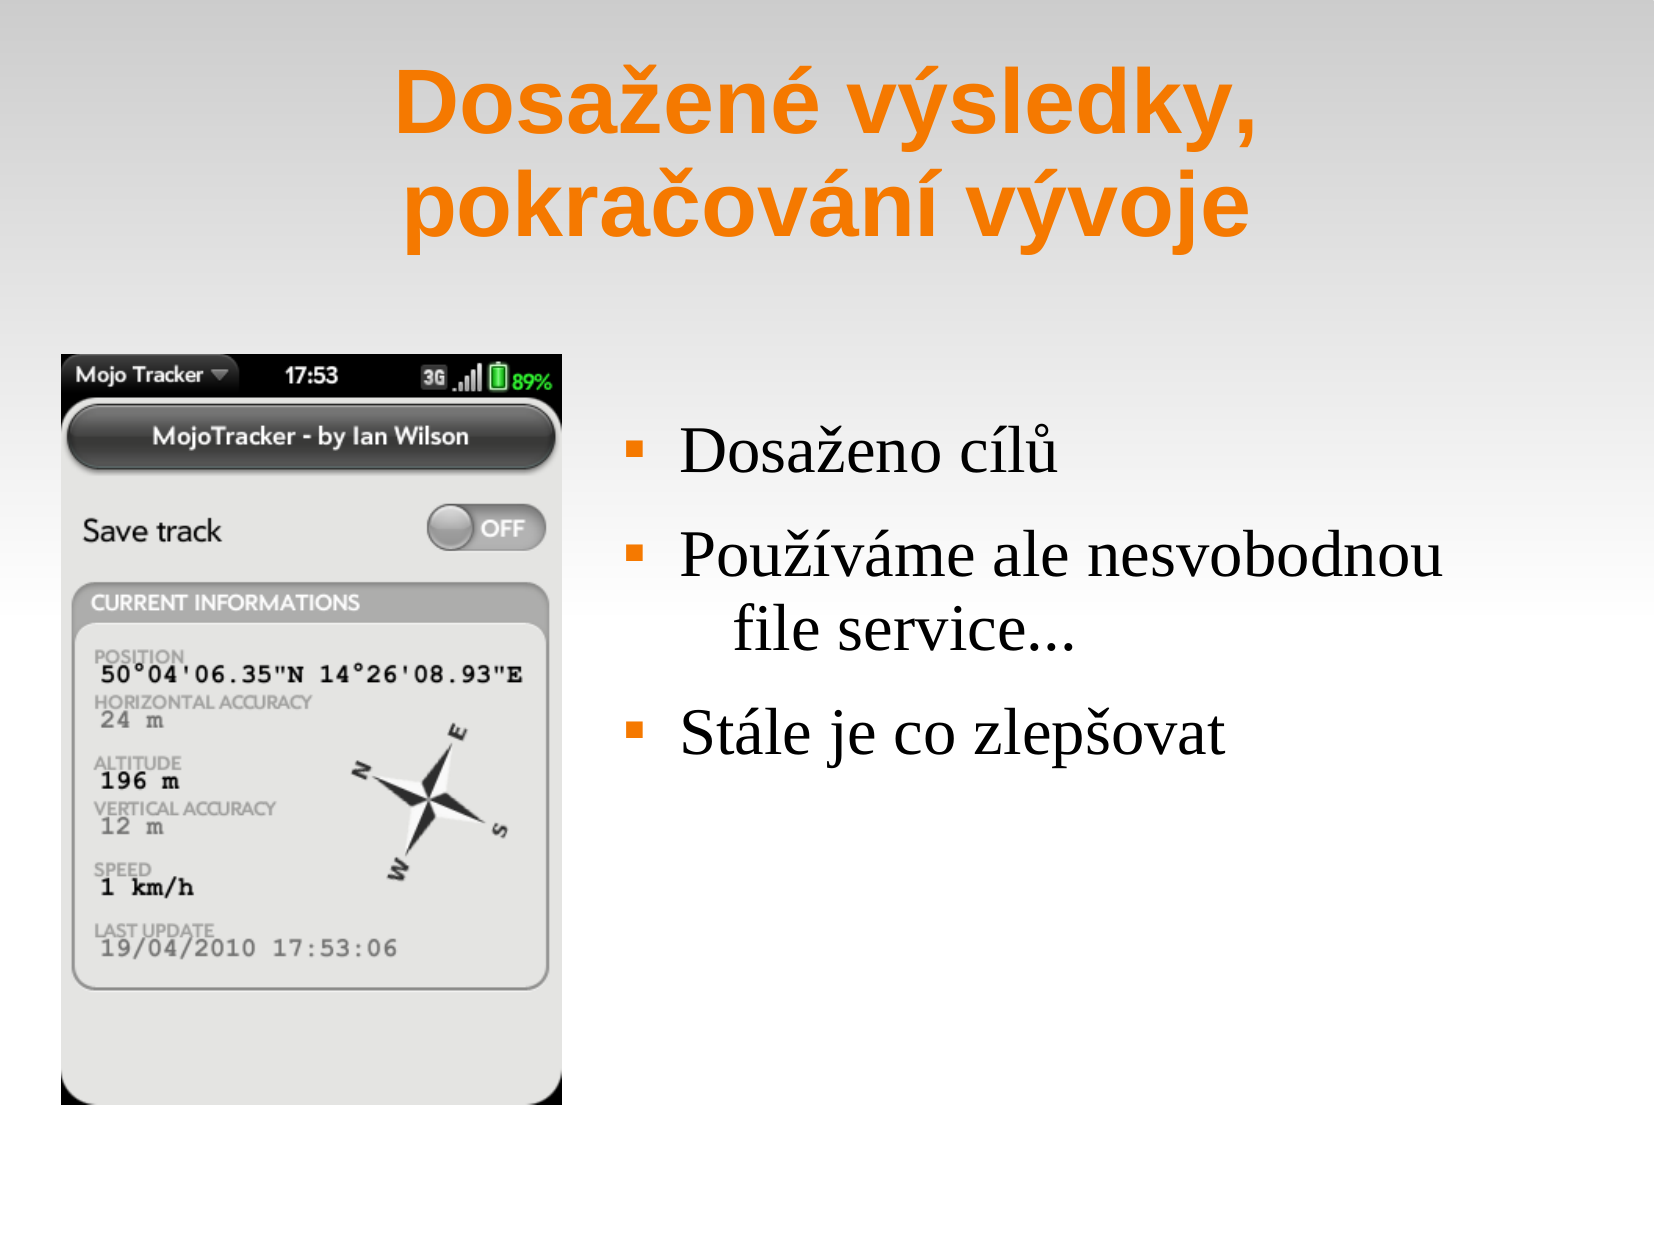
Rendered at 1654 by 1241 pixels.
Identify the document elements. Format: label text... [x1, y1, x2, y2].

list Dosaženo cílů Používáme ale nesvobodnou file service... Stále je co zlepšovat [590, 413, 1571, 1094]
picture [61, 354, 562, 1105]
title Dosažené výsledky, pokračování vývoje [82, 50, 1571, 256]
